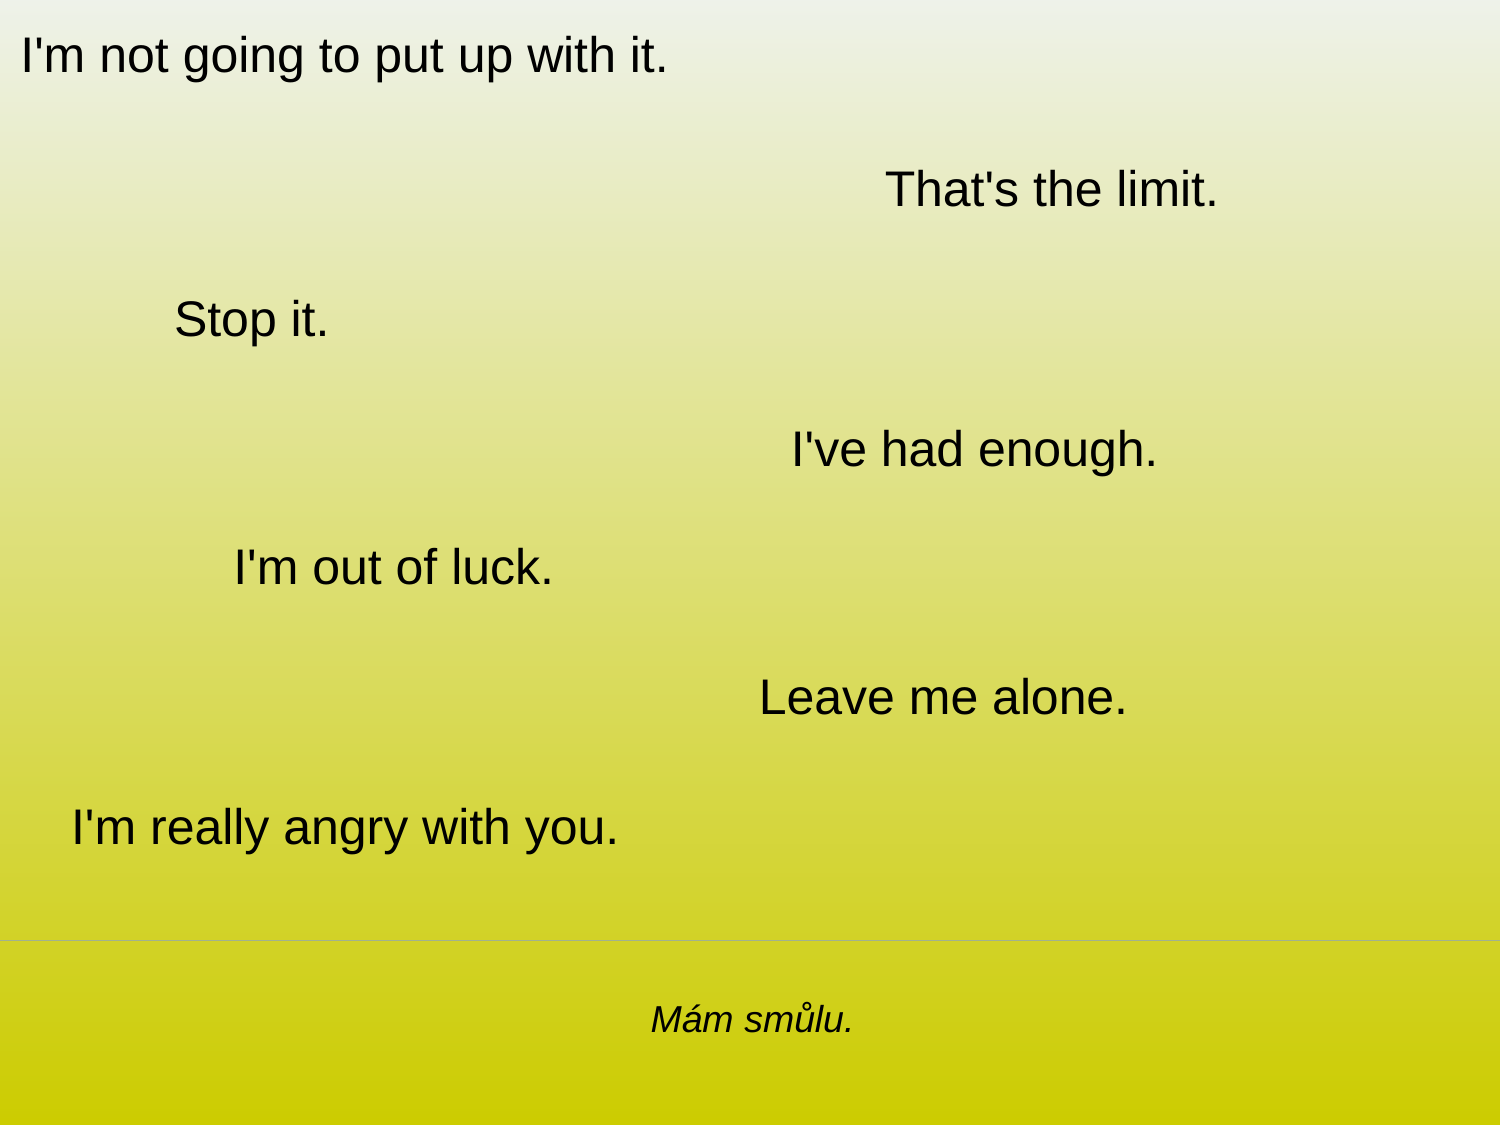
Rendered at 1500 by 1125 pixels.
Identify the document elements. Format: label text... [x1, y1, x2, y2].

text_box I'm not going to put up with it. [5, 14, 691, 90]
text_box I'm really angry with you. [56, 786, 635, 863]
text_box I've had enough. [775, 408, 1174, 485]
text_box That's the limit. [870, 148, 1235, 225]
text_box I'm out of luck. [218, 527, 880, 603]
text_box Leave me alone. [744, 656, 1164, 733]
text_box Mám smůlu. [635, 987, 870, 1049]
text_box Stop it. [159, 278, 727, 355]
